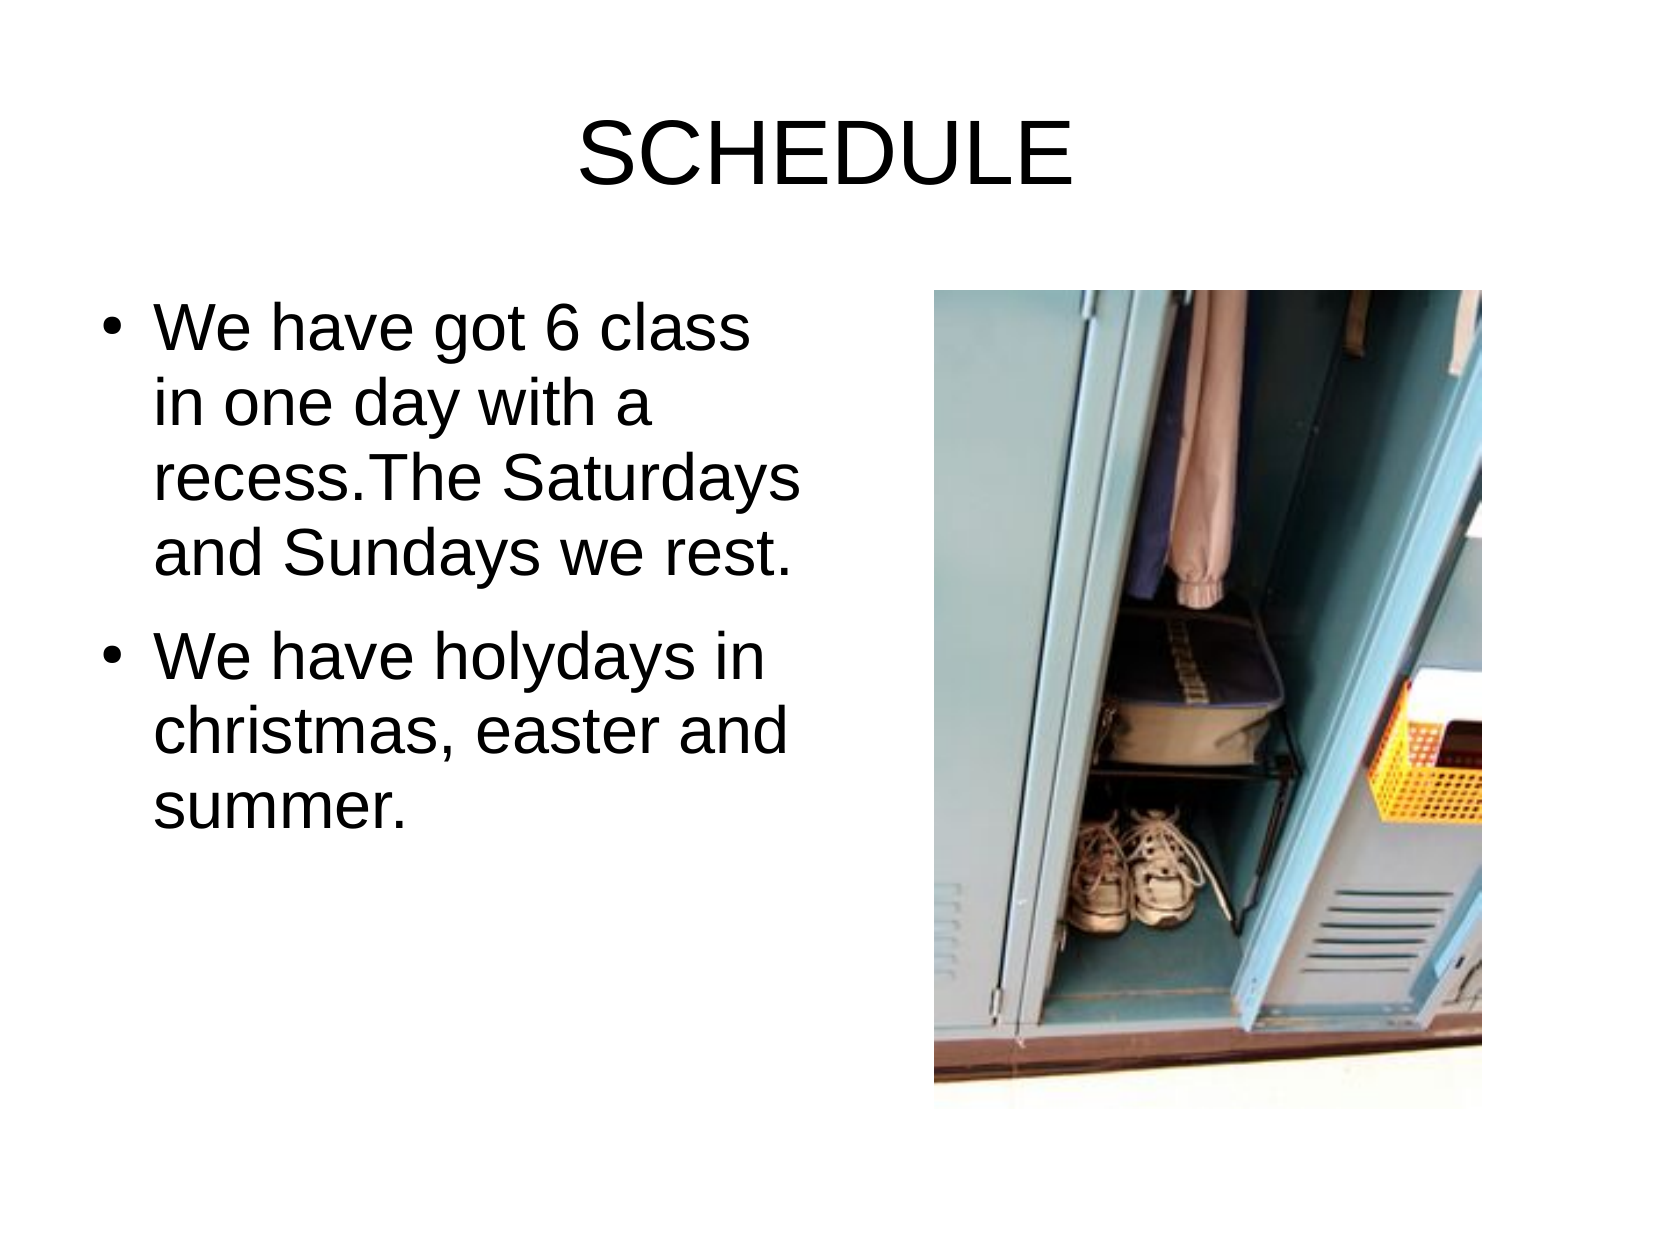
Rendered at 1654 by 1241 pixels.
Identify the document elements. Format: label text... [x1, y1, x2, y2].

list We have got 6 class in one day with a recess.The Saturdays and Sundays we rest. We have holydays in christmas, easter and summer. [82, 290, 809, 1109]
title SCHEDULE [82, 49, 1571, 257]
picture [934, 290, 1482, 1109]
